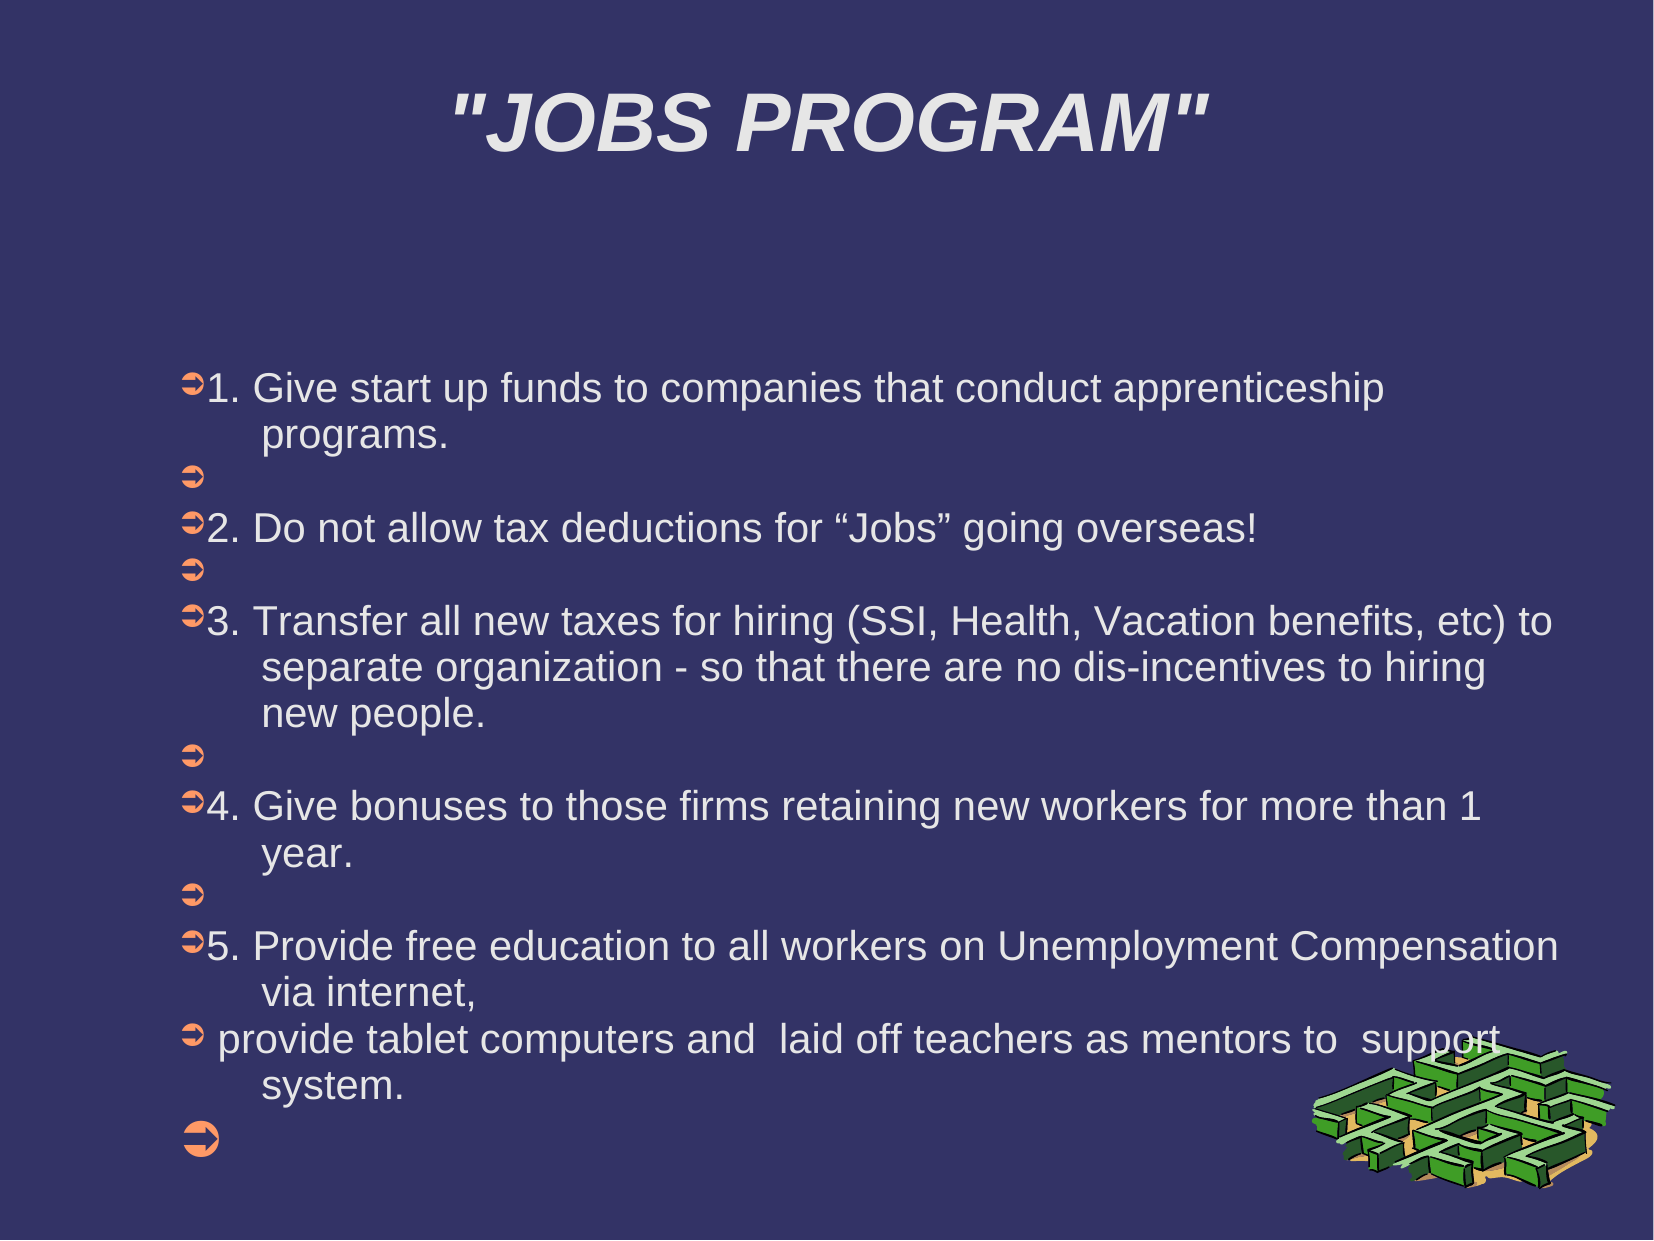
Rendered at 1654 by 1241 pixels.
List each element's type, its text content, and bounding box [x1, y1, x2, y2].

title "JOBS PROGRAM" [121, 19, 1534, 227]
list 1. Give start up funds to companies that conduct apprenticeship programs. 2. Do not allow tax deductions for “Jobs” going overseas! 3. Transfer all new taxes for hiring (SSI, Health, Vacation benefits, etc) to separate organization - so that there are no dis-incentives to hiring new people. 4. Give bonuses to those firms retaining new workers for more than 1 year. 5. Provide free education to all workers on Unemployment Compensation via internet, provide tablet computers and laid off teachers as mentors to support system. [178, 364, 1570, 1184]
